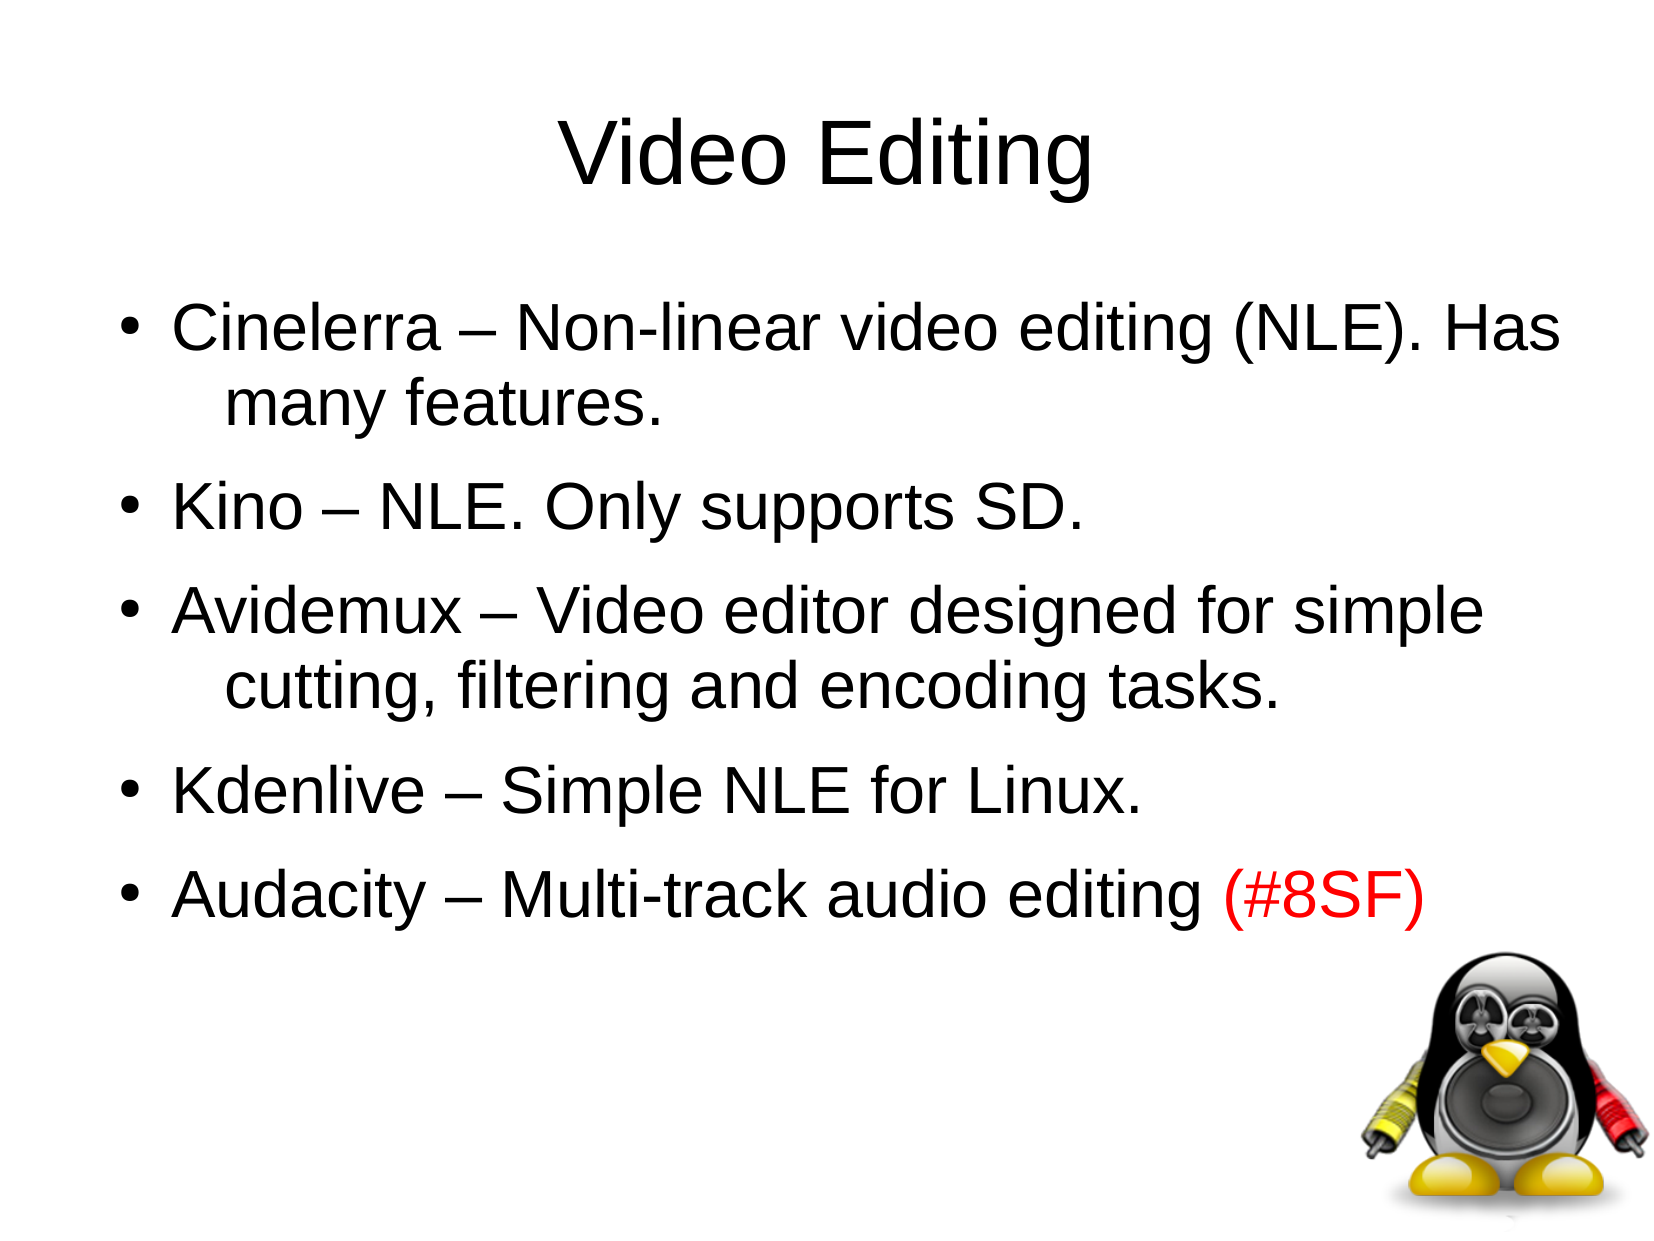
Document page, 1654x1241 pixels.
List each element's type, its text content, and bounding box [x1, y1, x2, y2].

picture [1353, 937, 1654, 1238]
title Video Editing [82, 56, 1571, 250]
list Cinelerra – Non-linear video editing (NLE). Has many features. Kino – NLE. Only supports SD. Avidemux – Video editor designed for simple cutting, filtering and encoding tasks. Kdenlive – Simple NLE for Linux. Audacity – Multi-track audio editing (#8SF) [82, 290, 1571, 1094]
